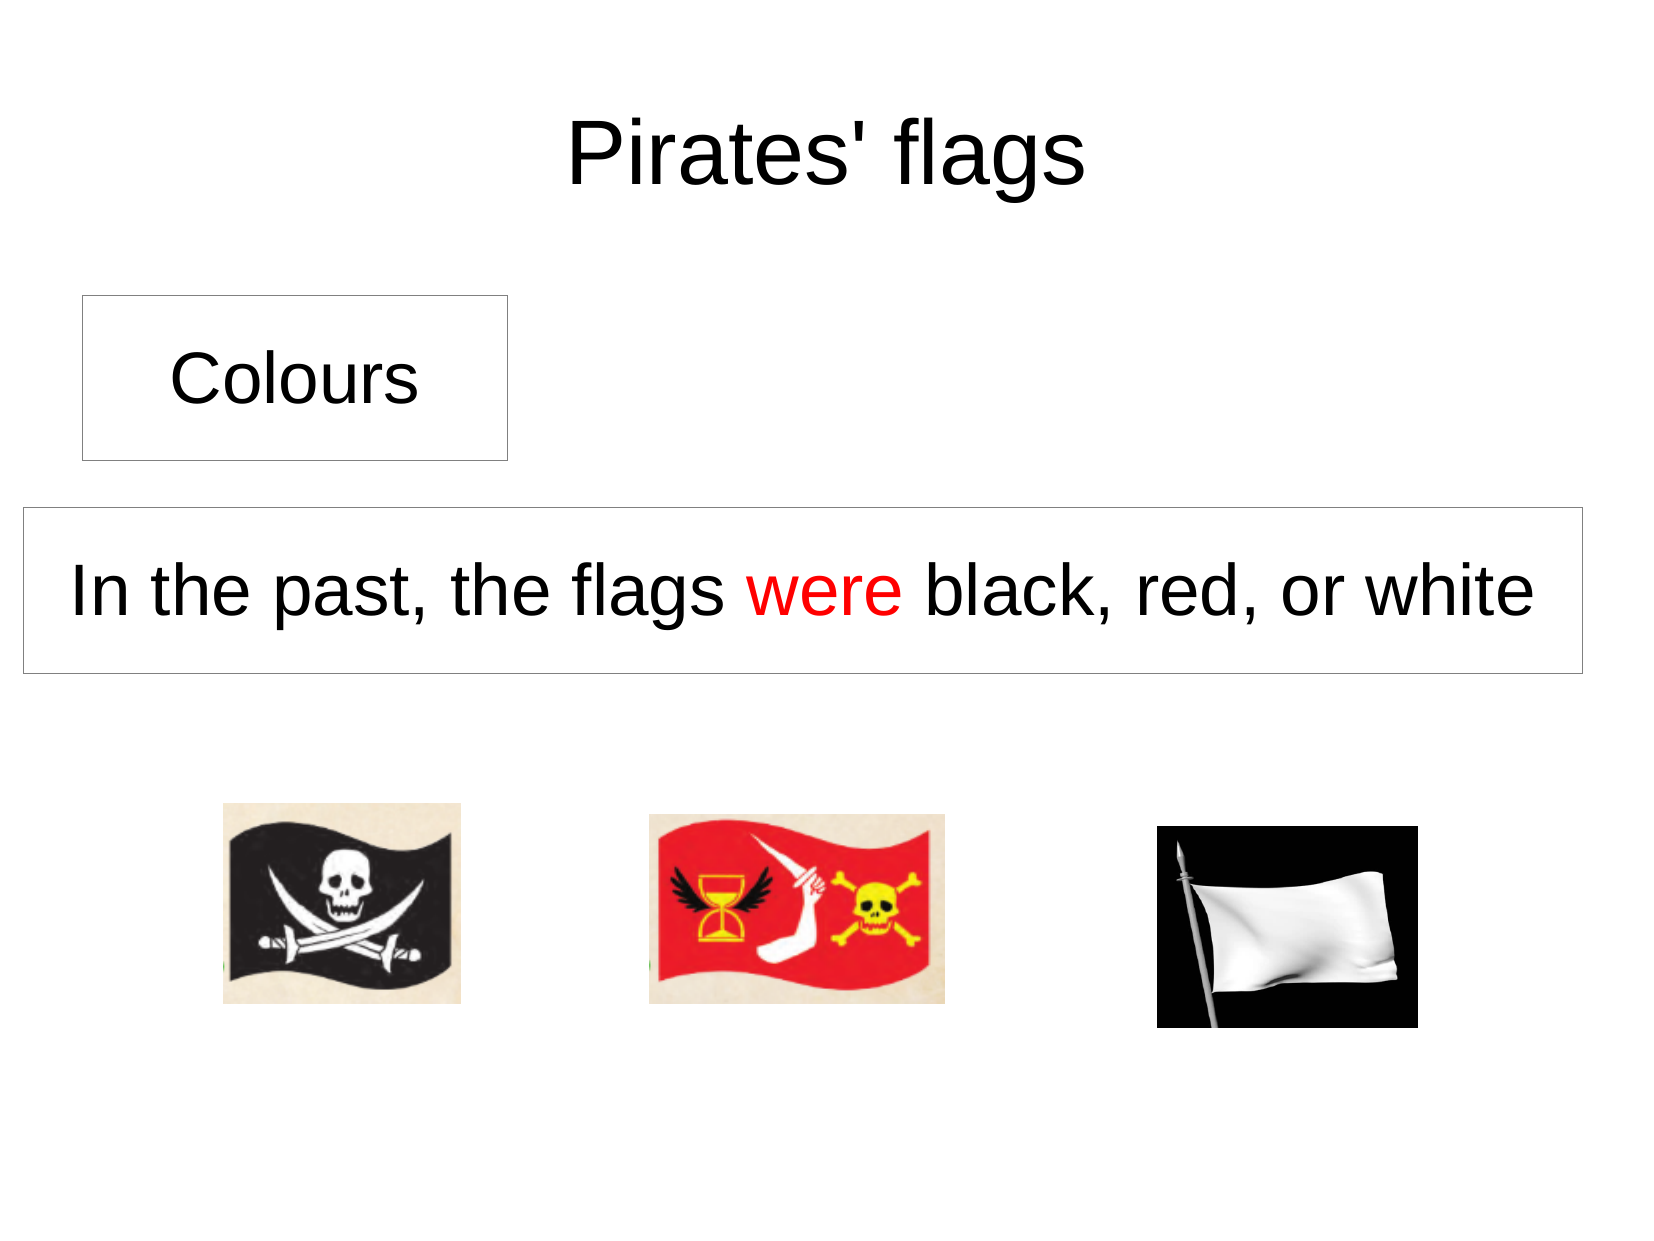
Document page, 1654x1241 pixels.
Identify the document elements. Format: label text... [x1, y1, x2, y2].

picture [223, 803, 461, 1004]
text_box In the past, the flags were black, red, or white [23, 507, 1583, 674]
title Pirates' flags [82, 49, 1571, 257]
text_box Colours [82, 295, 508, 461]
picture [1157, 826, 1418, 1028]
picture [649, 814, 945, 1004]
